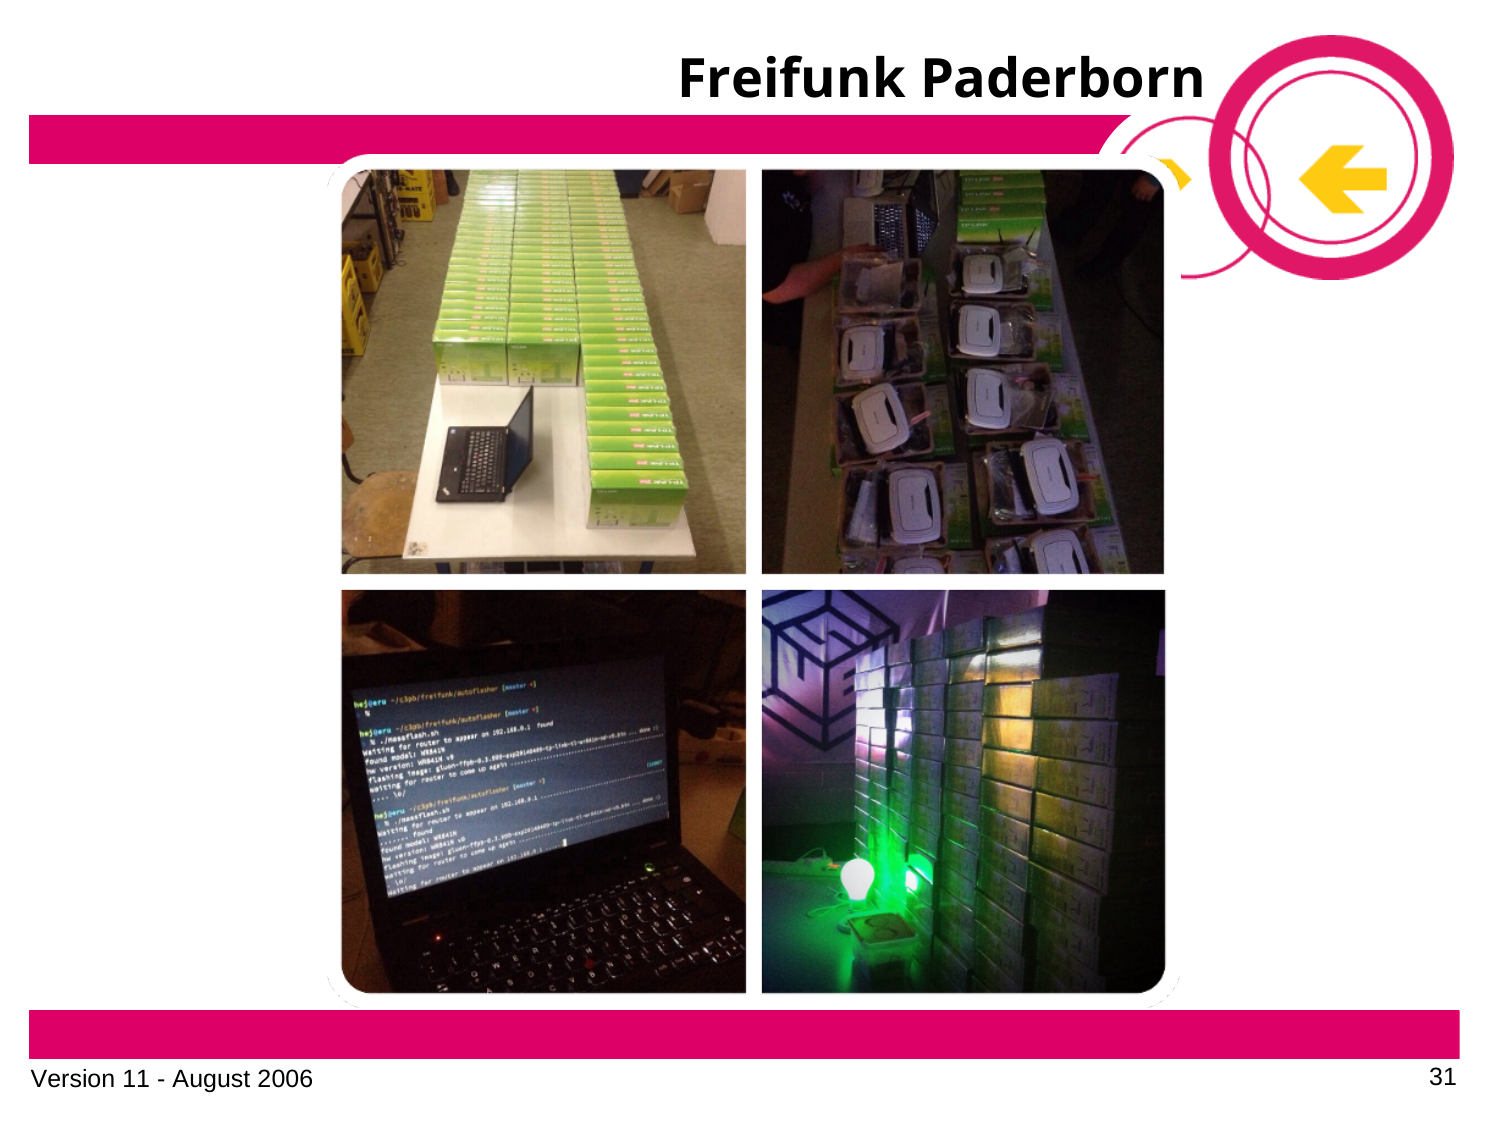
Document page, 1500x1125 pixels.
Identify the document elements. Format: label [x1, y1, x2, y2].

picture [326, 35, 1454, 1009]
